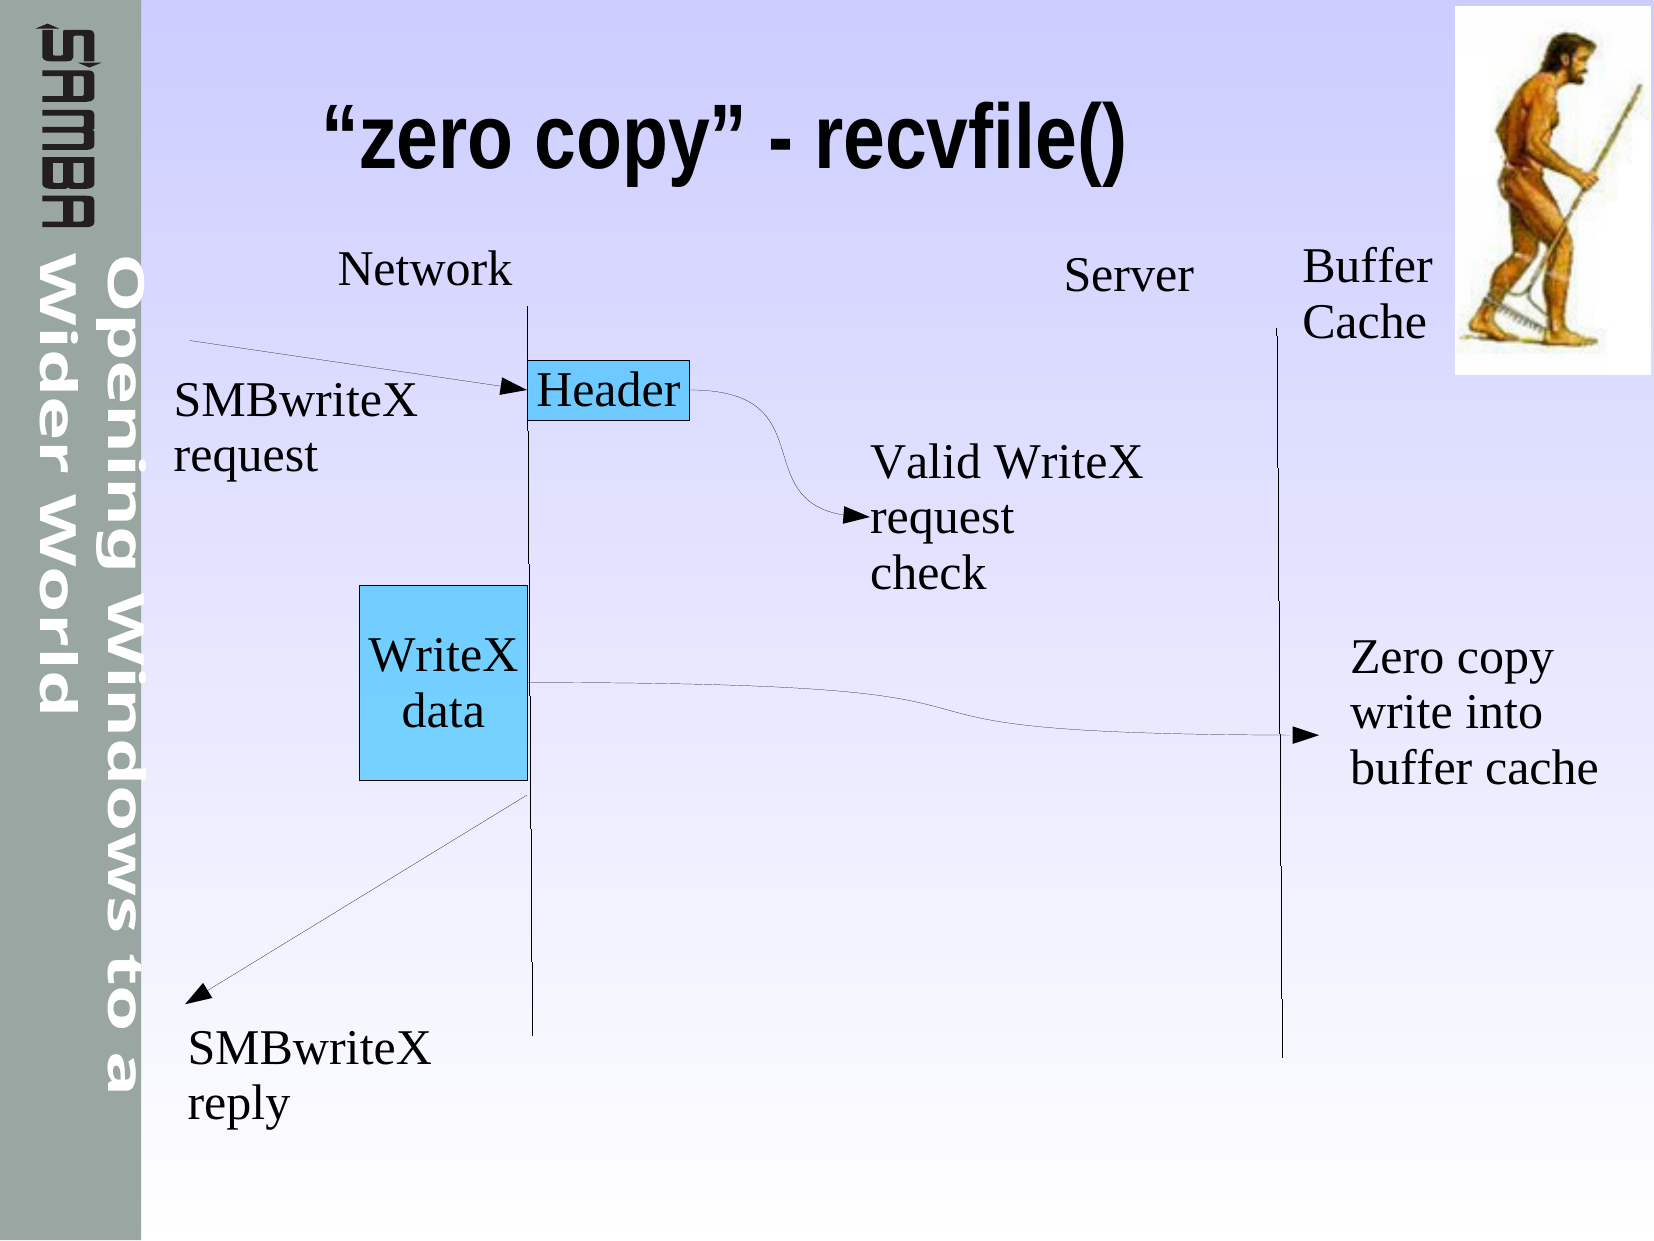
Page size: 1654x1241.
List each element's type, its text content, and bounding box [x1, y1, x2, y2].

text_box Header [527, 360, 690, 421]
text_box Zero copy write into buffer cache [1350, 629, 1600, 841]
text_box Server [1063, 247, 1195, 303]
text_box Valid WriteX request check [870, 434, 1145, 601]
text_box Buffer Cache [1302, 238, 1434, 350]
title “zero copy” - recvfile() [173, 31, 1277, 239]
text_box SMBwriteX reply [187, 1019, 453, 1150]
text_box WriteX data [359, 585, 528, 781]
picture [1455, 6, 1651, 376]
text_box Network [337, 240, 513, 296]
text_box SMBwriteX request [173, 372, 440, 503]
